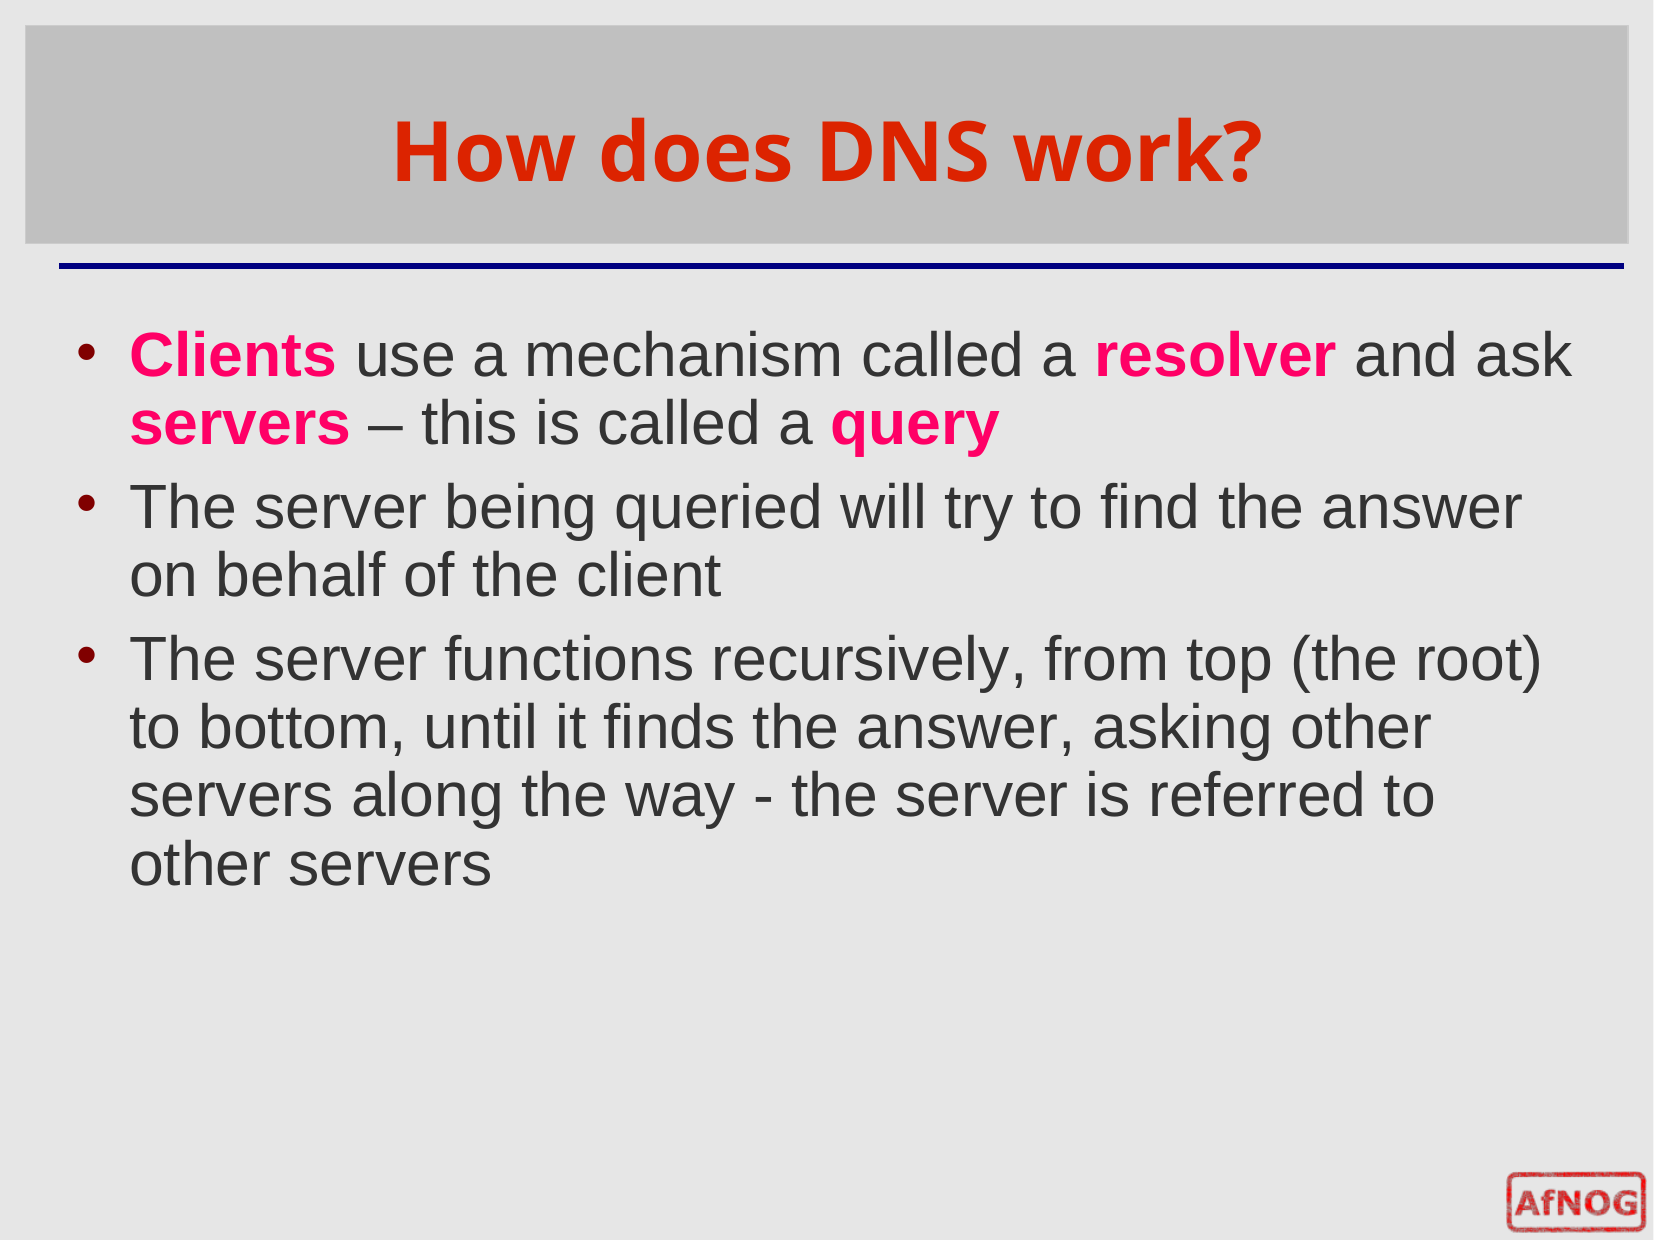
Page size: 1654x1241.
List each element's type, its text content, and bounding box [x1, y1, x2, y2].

title How does DNS work? [121, 46, 1534, 254]
picture [1595, 1170, 1648, 1235]
list Clients use a mechanism called a resolver and ask servers – this is called a query The server being queried will try to find the answer on behalf of the client The server functions recursively, from top (the root) to bottom, until it finds the answer, asking other servers along the way - the server is referred to other servers [59, 322, 1595, 1241]
